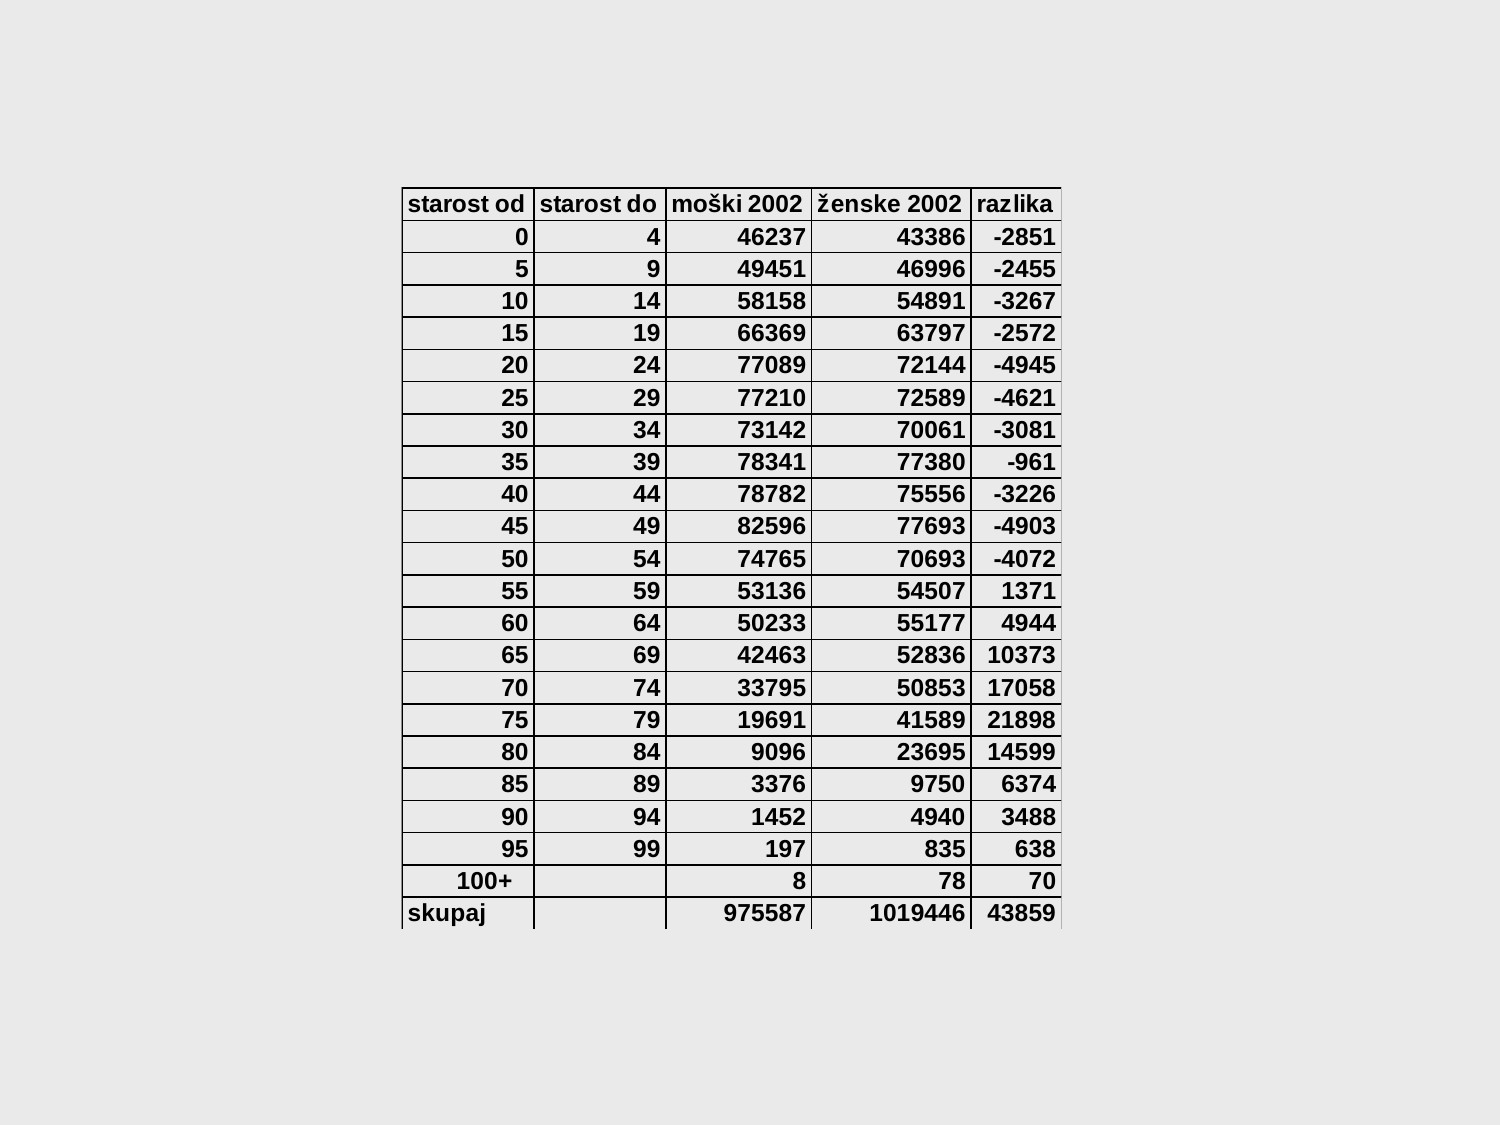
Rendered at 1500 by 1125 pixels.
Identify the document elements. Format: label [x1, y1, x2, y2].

chart [401, 187, 1063, 931]
